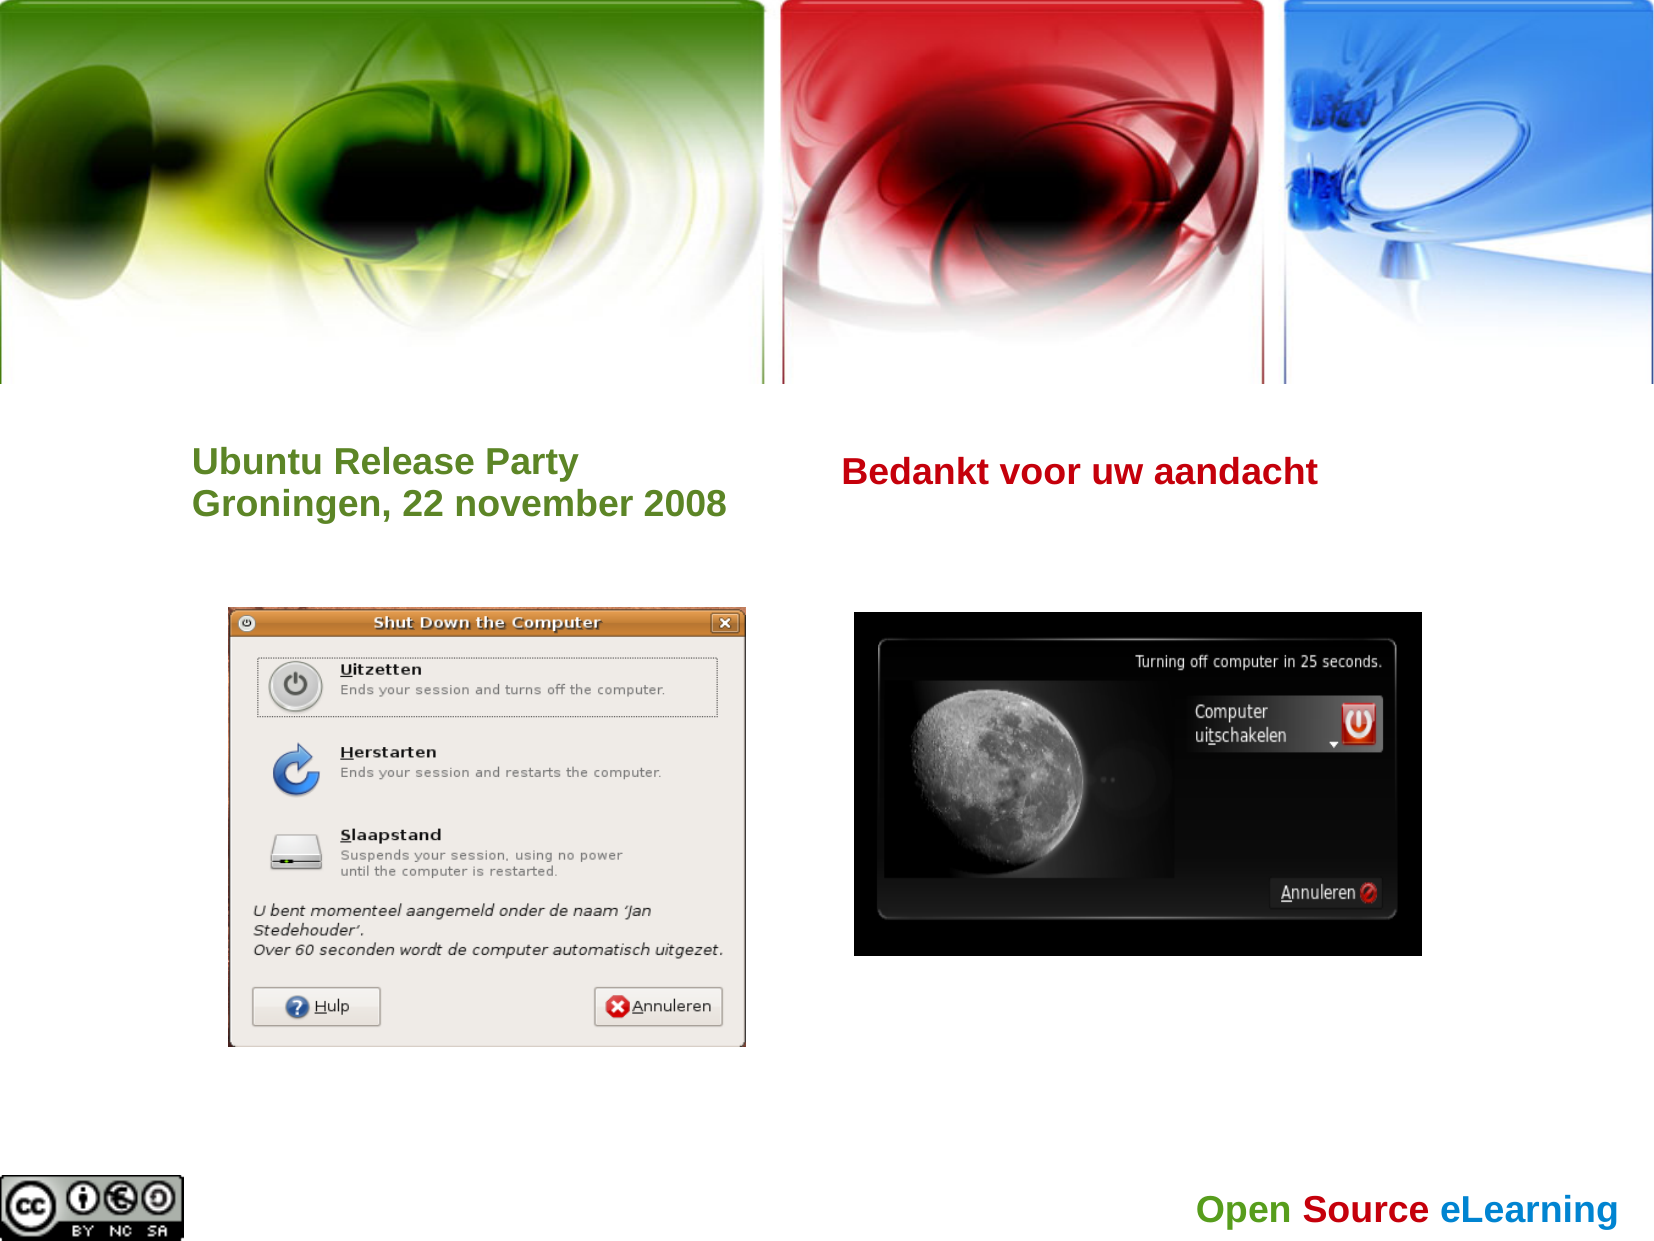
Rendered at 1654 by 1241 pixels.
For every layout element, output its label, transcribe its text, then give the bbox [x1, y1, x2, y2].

picture [228, 607, 746, 1047]
picture [0, 1175, 184, 1241]
picture [854, 612, 1422, 956]
text_box Ubuntu Release Party Groningen, 22 november 2008 [177, 432, 830, 534]
text_box Open Source eLearning [1181, 1181, 1654, 1240]
text_box Bedankt voor uw aandacht [826, 442, 1367, 501]
picture [0, 0, 1654, 384]
